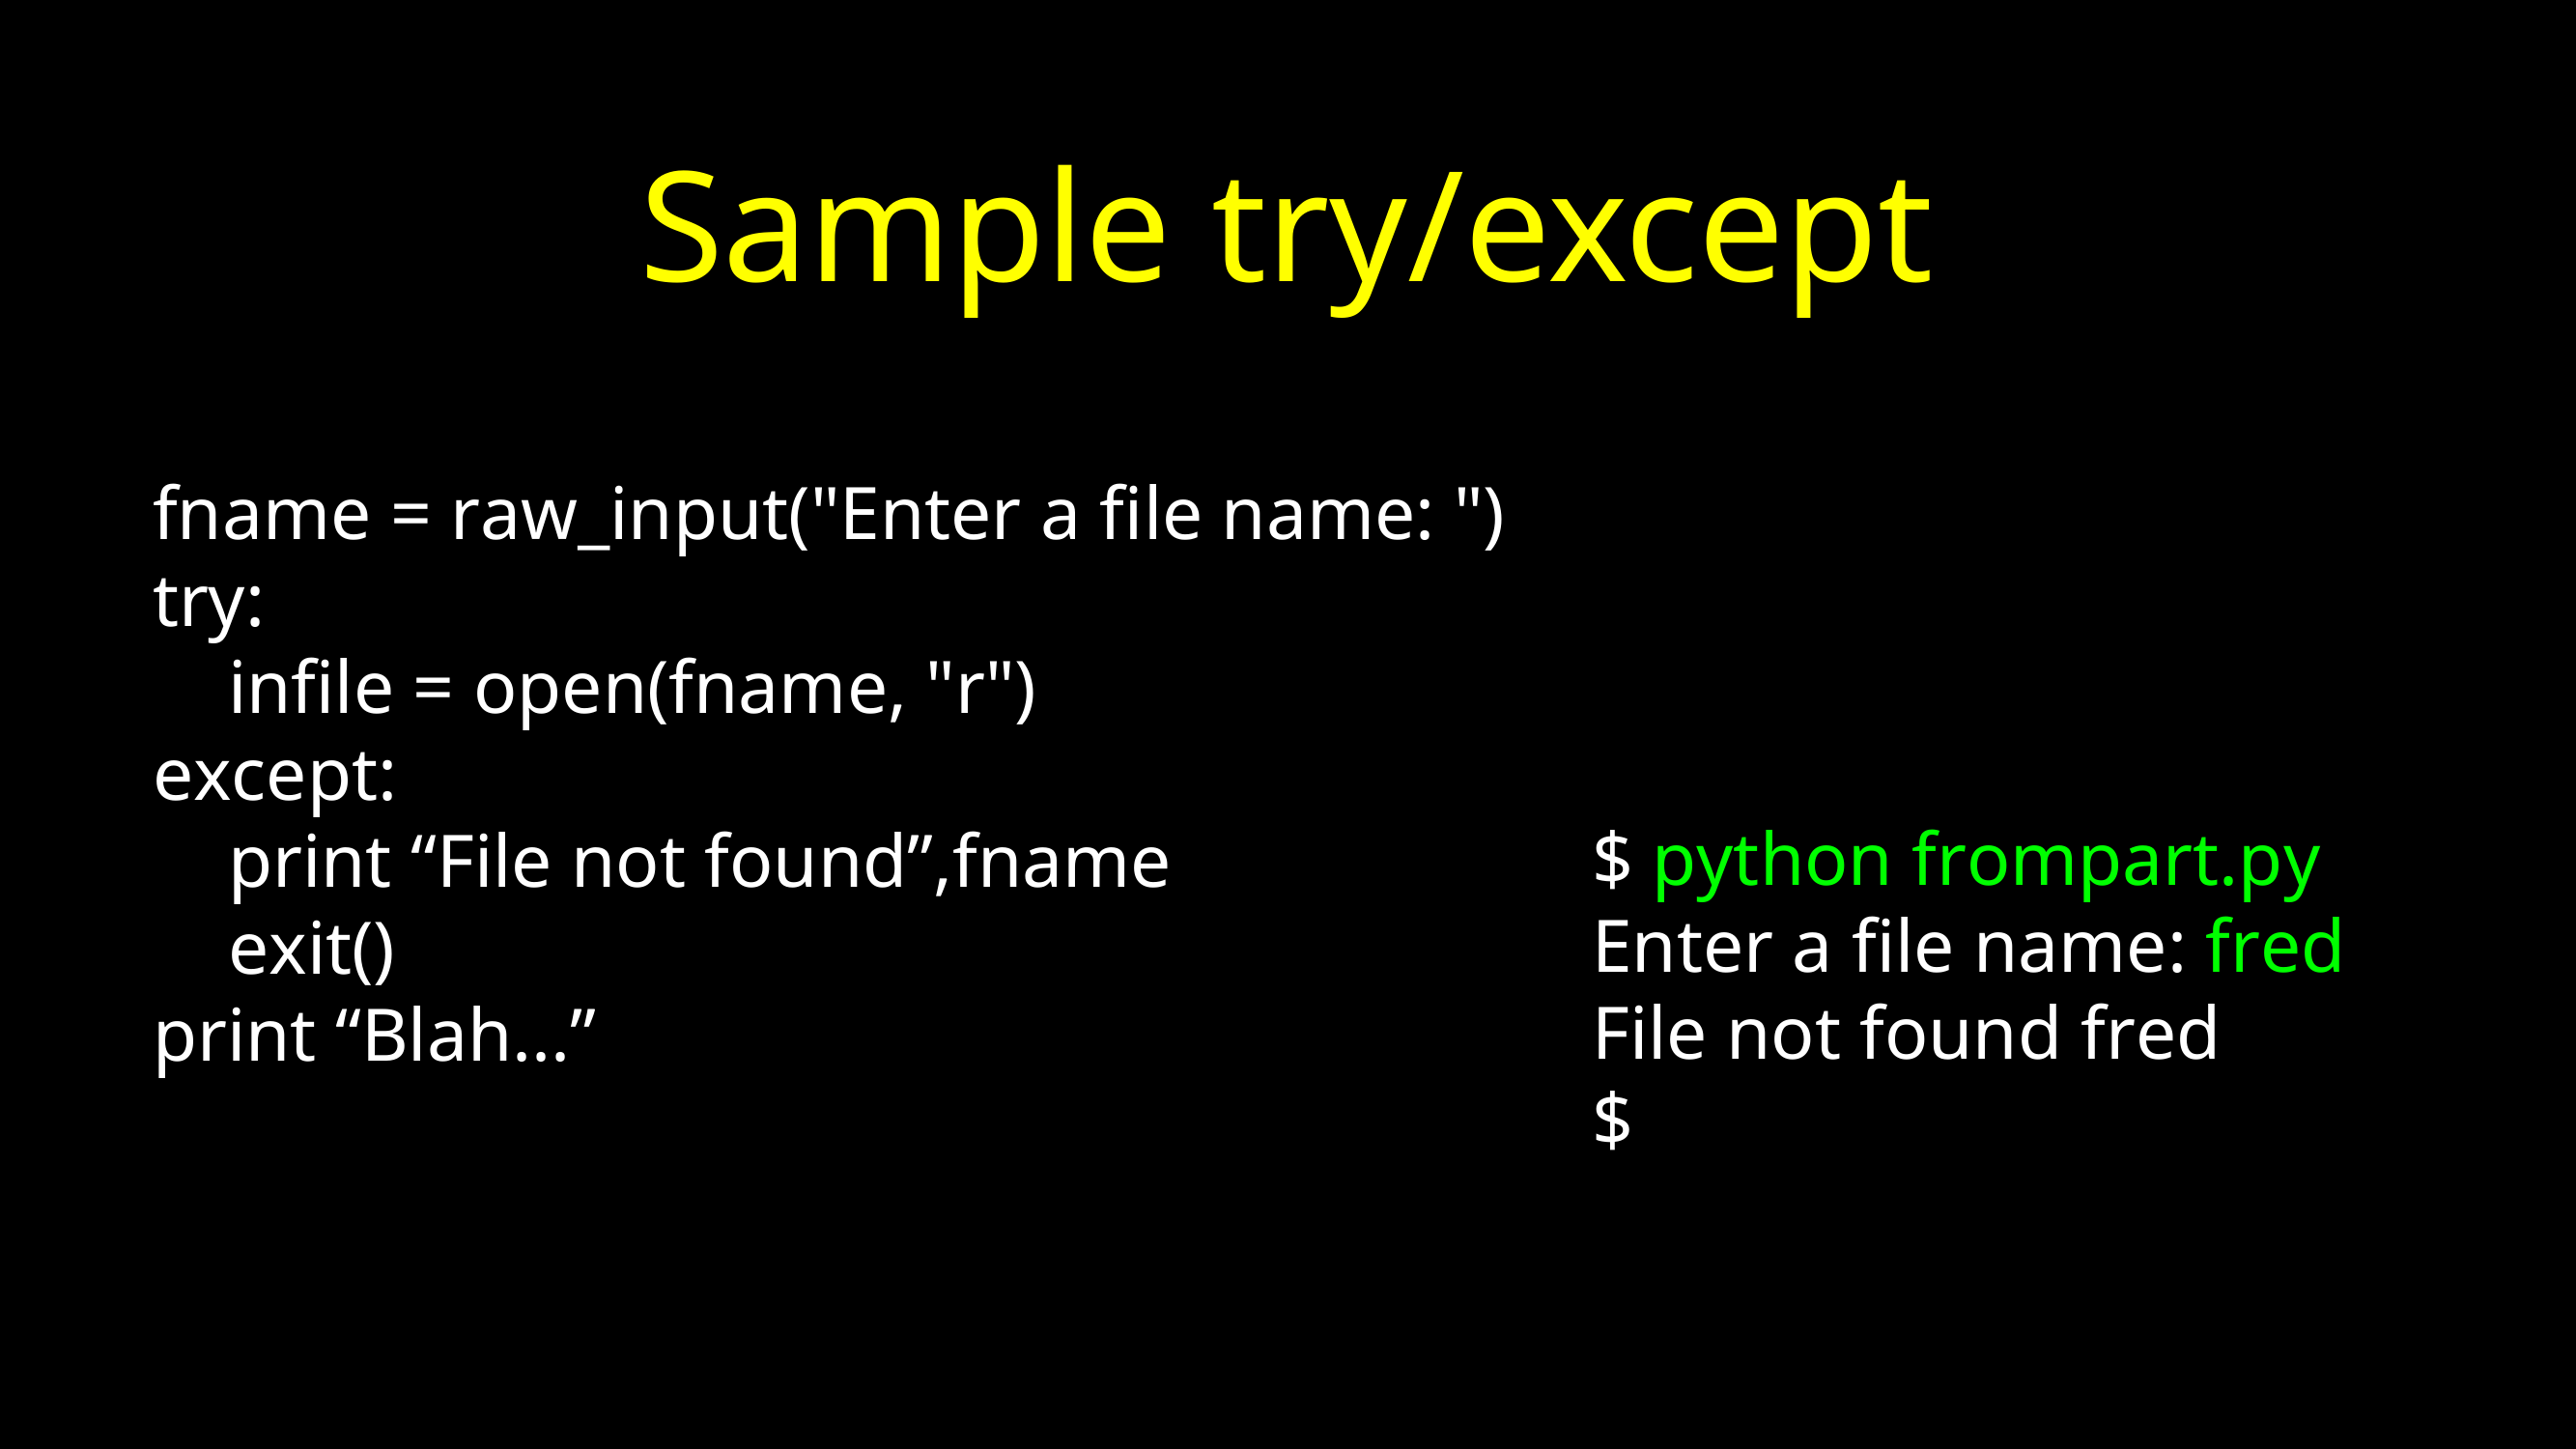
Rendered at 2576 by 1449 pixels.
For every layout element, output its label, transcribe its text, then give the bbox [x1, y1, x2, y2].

title Sample try/except [183, 38, 2392, 403]
text_box $ python frompart.py Enter a file name: fred File not found fred $ [1592, 812, 2347, 1161]
text_box fname = raw_input("Enter a file name: ") try: infile = open(fname, "r") except: print “File not found”,fname exit() print “Blah...” [153, 467, 1506, 1076]
